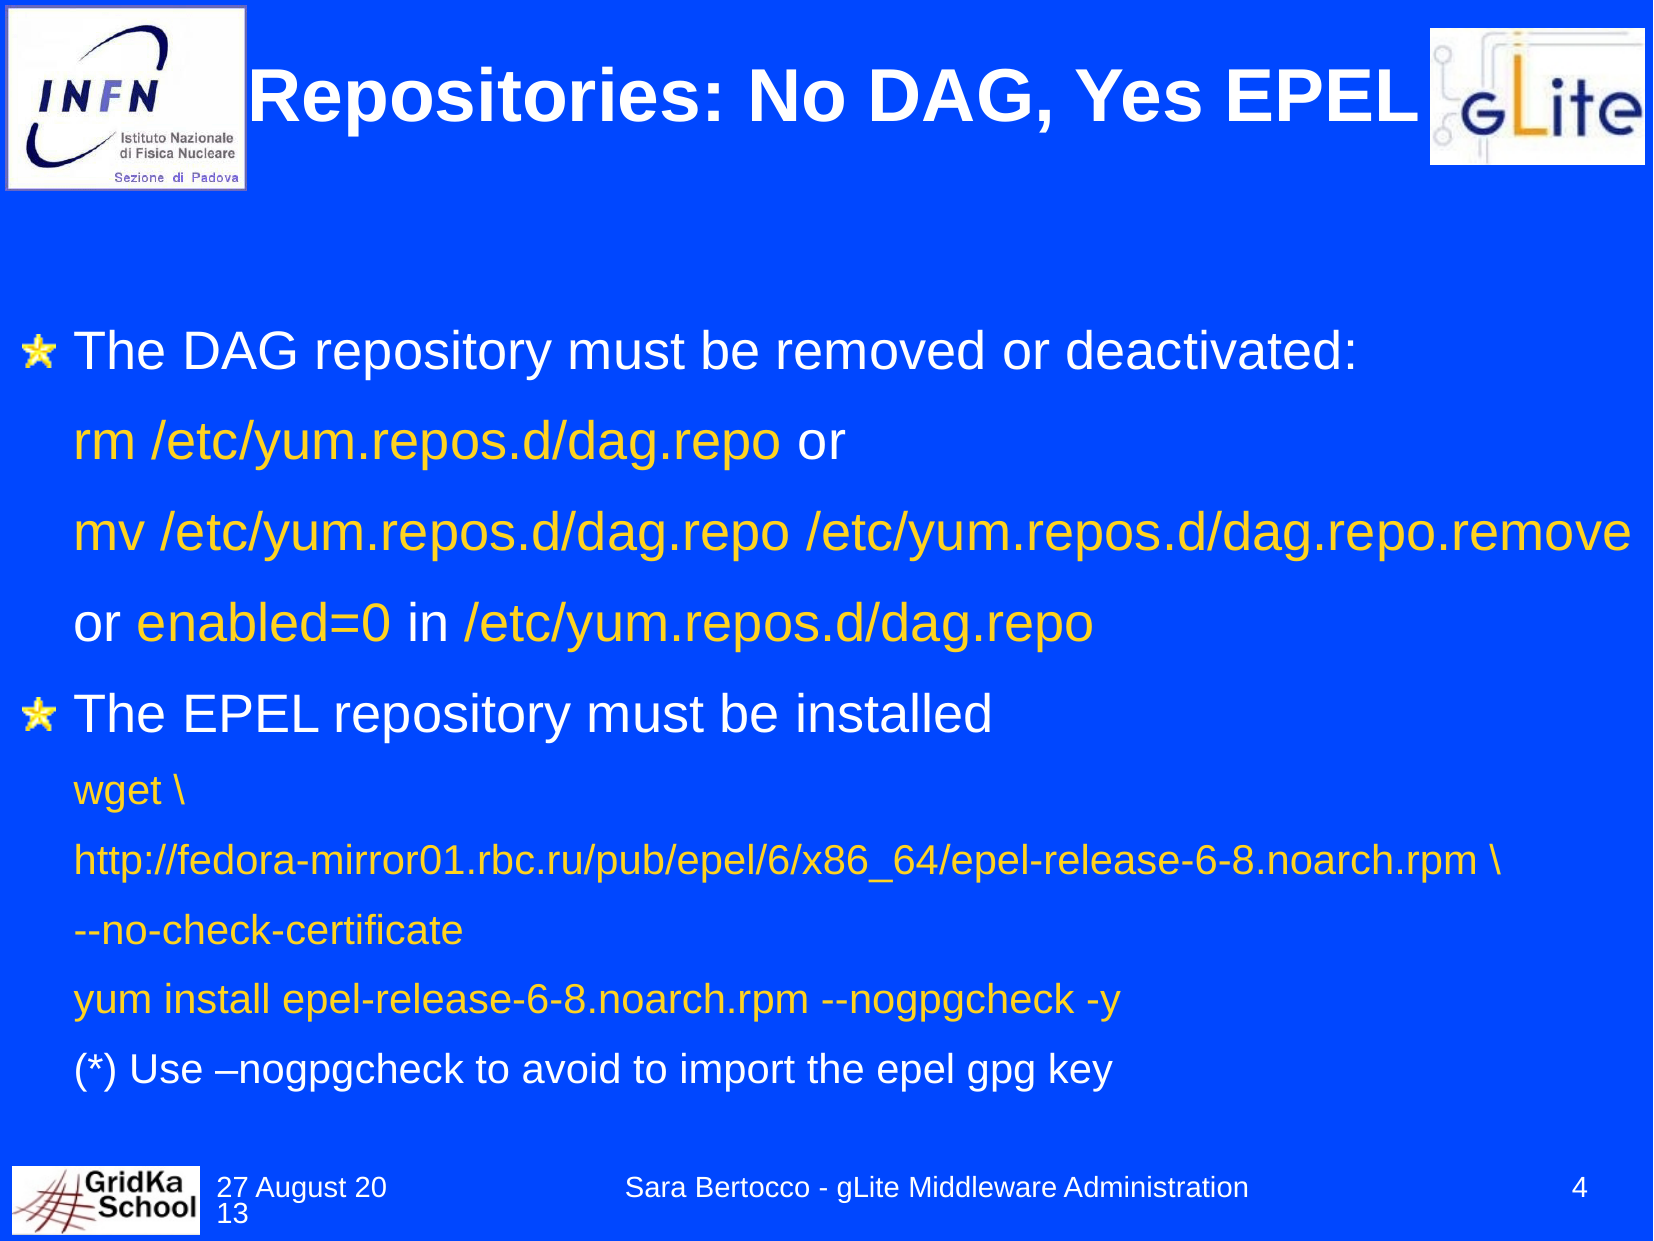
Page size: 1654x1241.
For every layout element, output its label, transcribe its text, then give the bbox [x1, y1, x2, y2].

picture [1430, 28, 1645, 165]
picture [12, 1166, 200, 1235]
title Repositories: No DAG, Yes EPEL [9, 0, 1633, 190]
text_box The DAG repository must be removed or deactivated: rm /etc/yum.repos.d/dag.repo or mv /etc/yum.repos.d/dag.repo /etc/yum.repos.d/dag.repo.remove or enabled=0 in /etc/yum.repos.d/dag.repo The EPEL repository must be installed wget \ http://fedora-mirror01.rbc.ru/pub/epel/6/x86_64/epel-release-6-8.noarch.rpm \ --no-check-certificate yum install epel-release-6-8.noarch.rpm --nogpgcheck -y (*) Use –nogpgcheck to avoid to import the epel gpg key [7, 282, 1650, 1070]
picture [5, 5, 247, 191]
